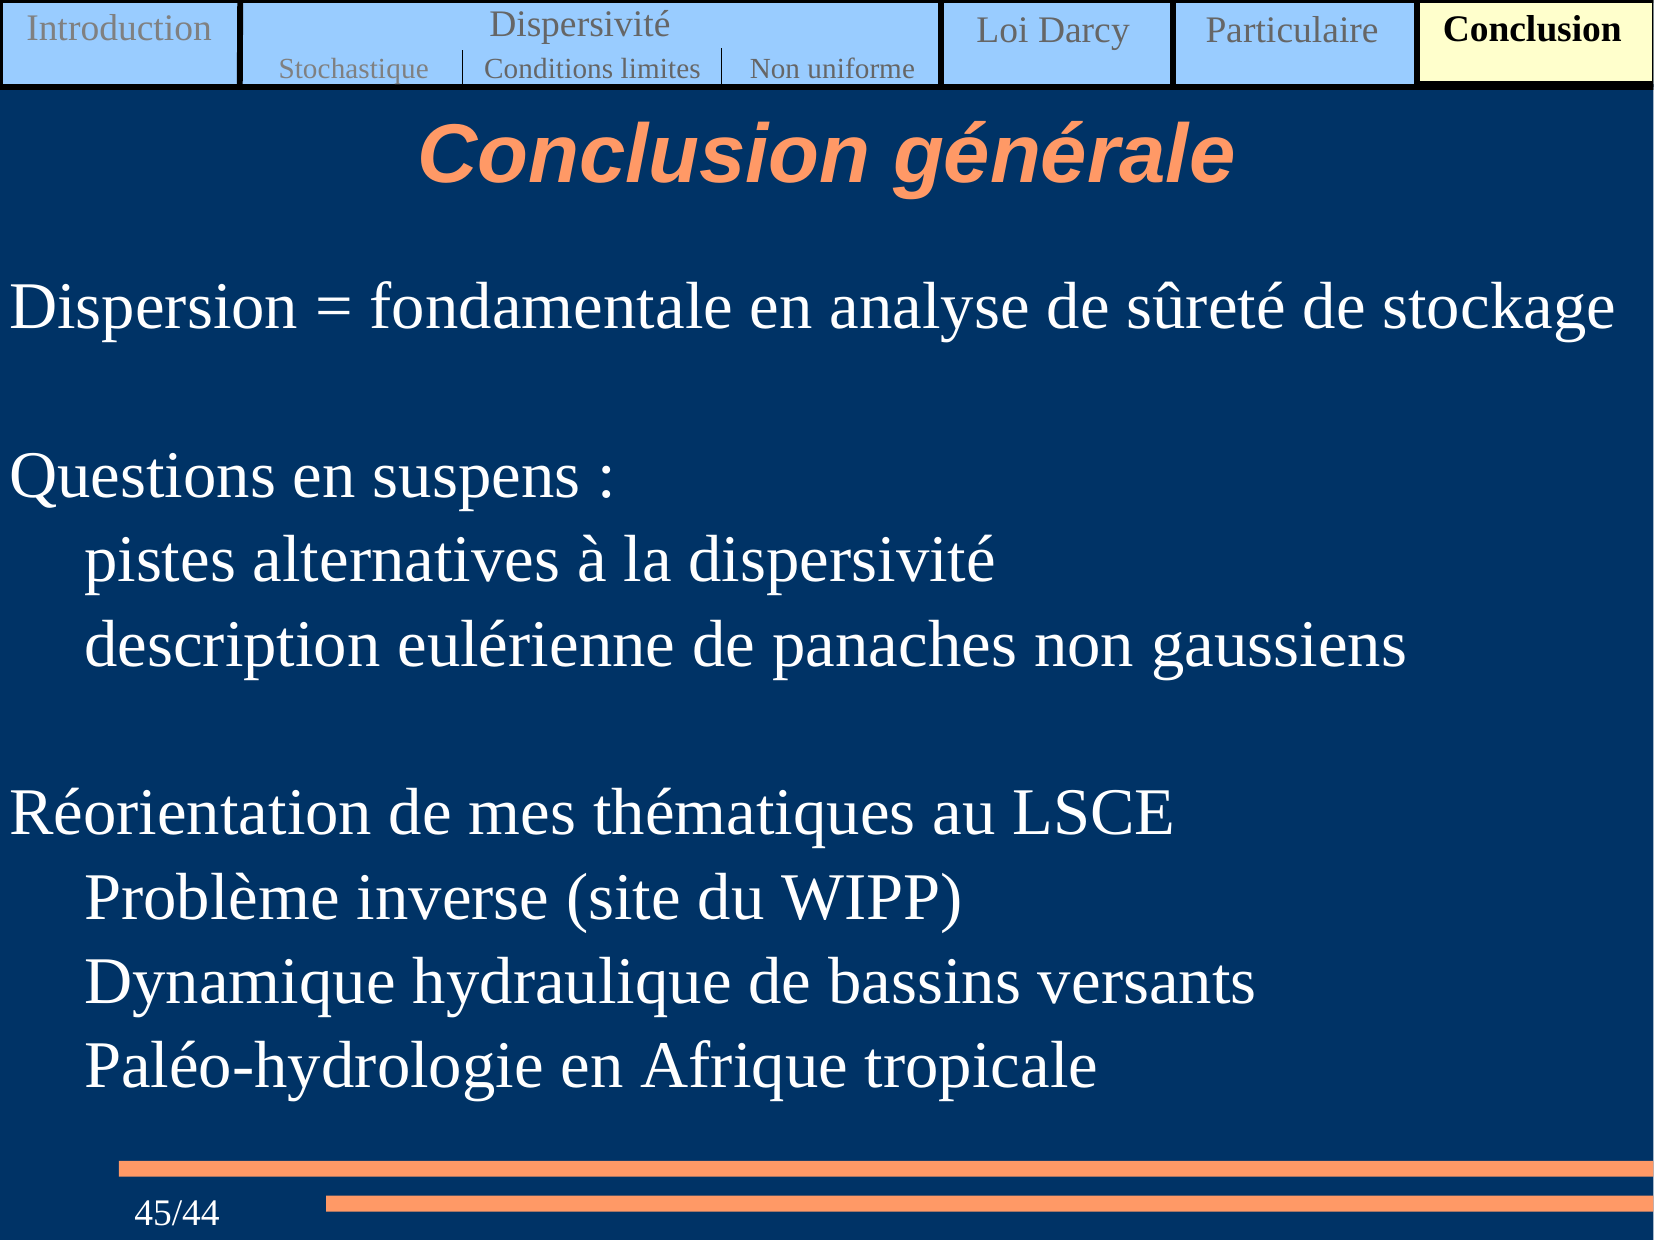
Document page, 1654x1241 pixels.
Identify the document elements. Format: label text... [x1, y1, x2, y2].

text_box Introduction [0, 0, 237, 59]
text_box Particulaire [1173, 1, 1412, 60]
text_box [686, 0, 1654, 88]
text_box Non uniforme [735, 45, 930, 93]
text_box Dispersivité [474, 0, 686, 45]
text_box [0, 59, 236, 88]
text_box Loi Darcy [944, 1, 1169, 66]
text_box Conclusion générale [0, 95, 1654, 209]
text_box [243, 0, 474, 88]
text_box Conditions limites [469, 45, 716, 93]
text_box Dispersion = fondamentale en analyse de sûreté de stockage Questions en suspens : pistes alternatives à la dispersivité description eulérienne de panaches non gaussiens Réorientation de mes thématiques au LSCE Problème inverse (site du WIPP) Dynamique hydraulique de bassins versants Paléo-hydrologie en Afrique tropicale [0, 251, 1654, 1111]
text_box Conclusion [1411, 0, 1654, 59]
text_box Stochastique [263, 45, 444, 93]
